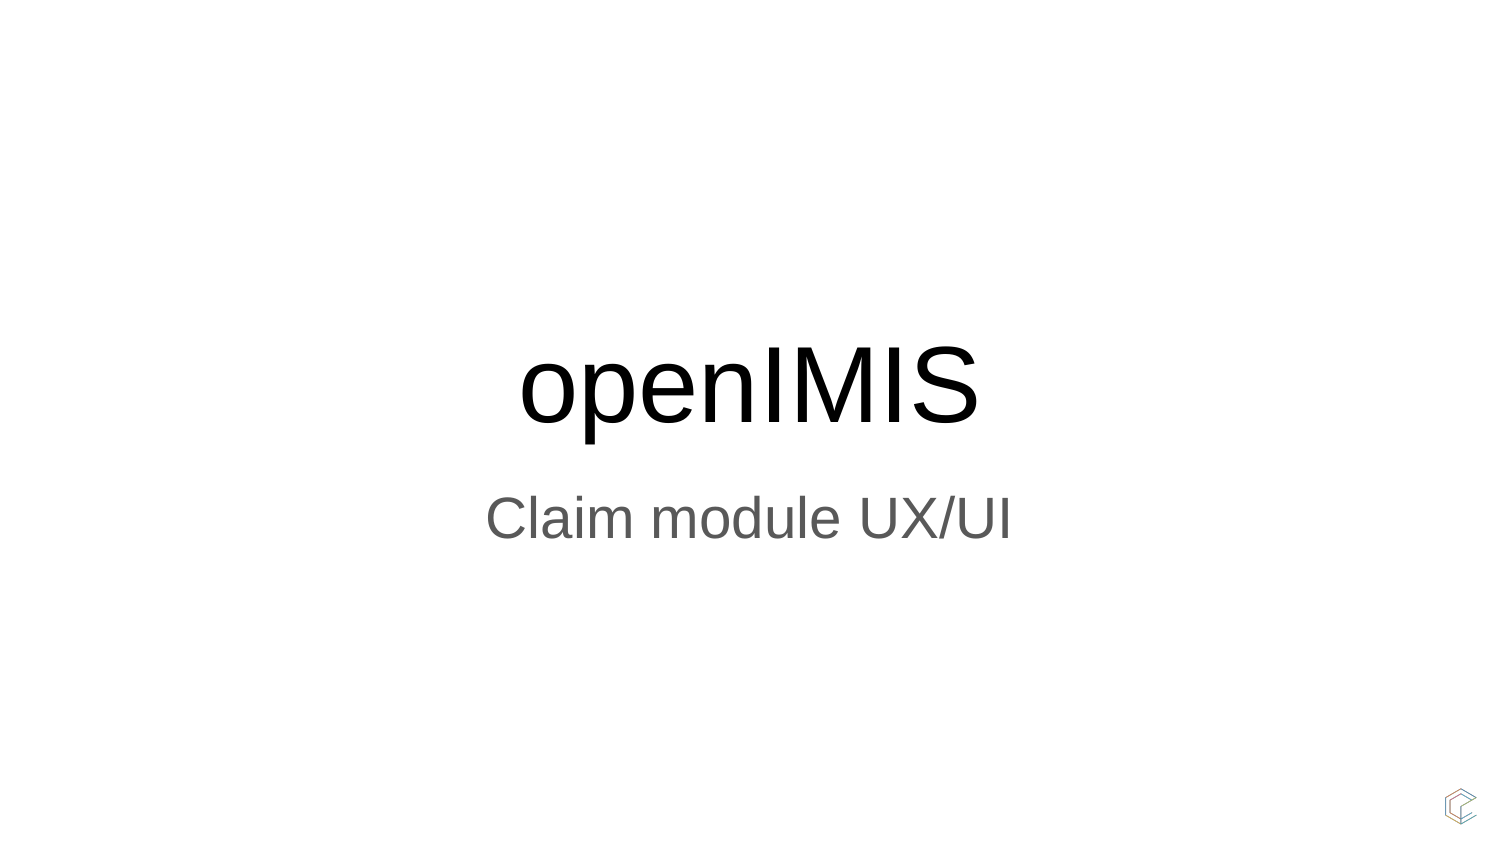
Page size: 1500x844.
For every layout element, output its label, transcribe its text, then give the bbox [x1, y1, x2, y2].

picture [1441, 784, 1481, 829]
subtitle Claim module UX/UI [51, 464, 1449, 595]
title openIMIS [51, 122, 1449, 459]
